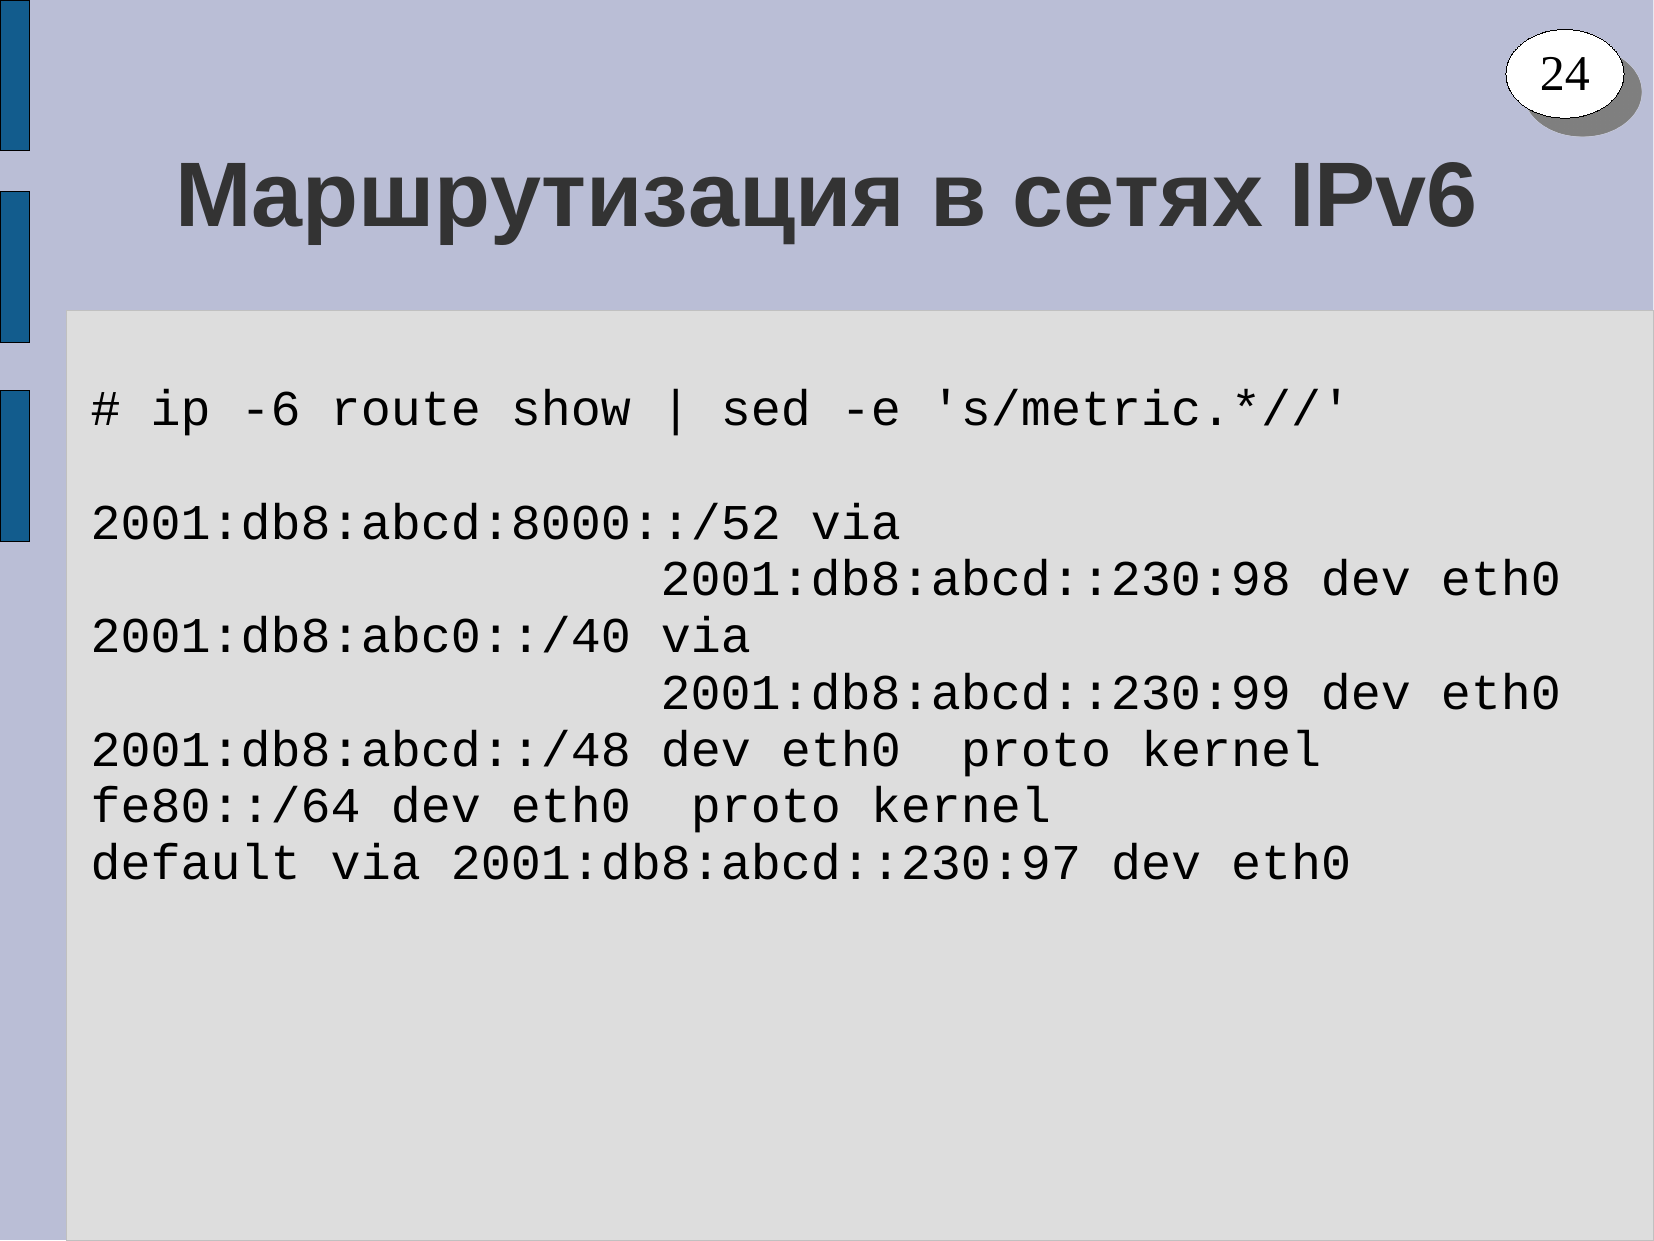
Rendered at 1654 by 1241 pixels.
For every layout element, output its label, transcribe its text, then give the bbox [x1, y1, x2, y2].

text_box # ip -6 route show | sed -e 's/metric.*//' 2001:db8:abcd:8000::/52 via 2001:db8:abcd::230:98 dev eth0 2001:db8:abc0::/40 via 2001:db8:abcd::230:99 dev eth0 2001:db8:abcd::/48 dev eth0 proto kernel fe80::/64 dev eth0 proto kernel default via 2001:db8:abcd::230:97 dev eth0 [90, 383, 1561, 1004]
title Маршрутизация в сетях IPv6 [121, 91, 1534, 299]
text_box 24 [1505, 29, 1625, 119]
